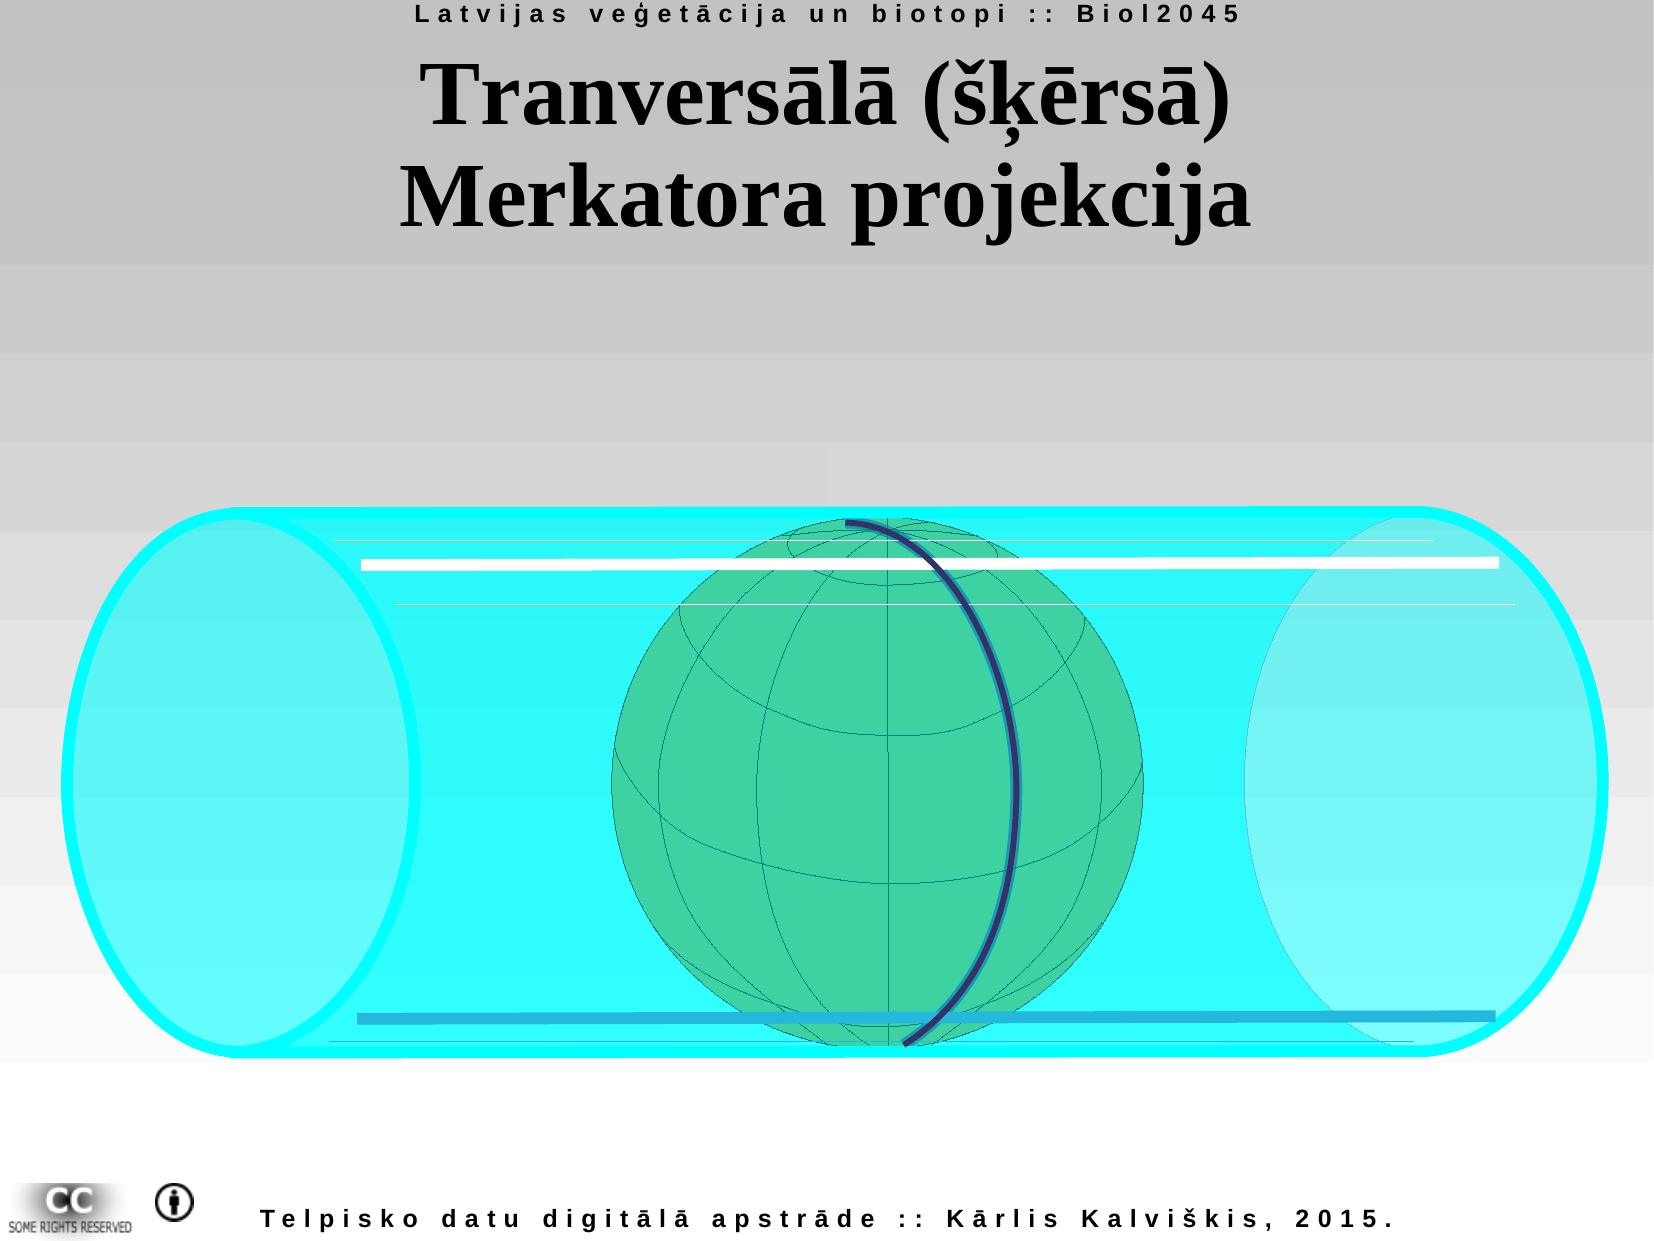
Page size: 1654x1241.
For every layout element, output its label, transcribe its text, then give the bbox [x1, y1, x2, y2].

picture [0, 287, 1654, 1241]
title Tranversālā (šķērsā) Merkatora projekcija [0, 1, 1654, 287]
text_box [67, 512, 1603, 1053]
